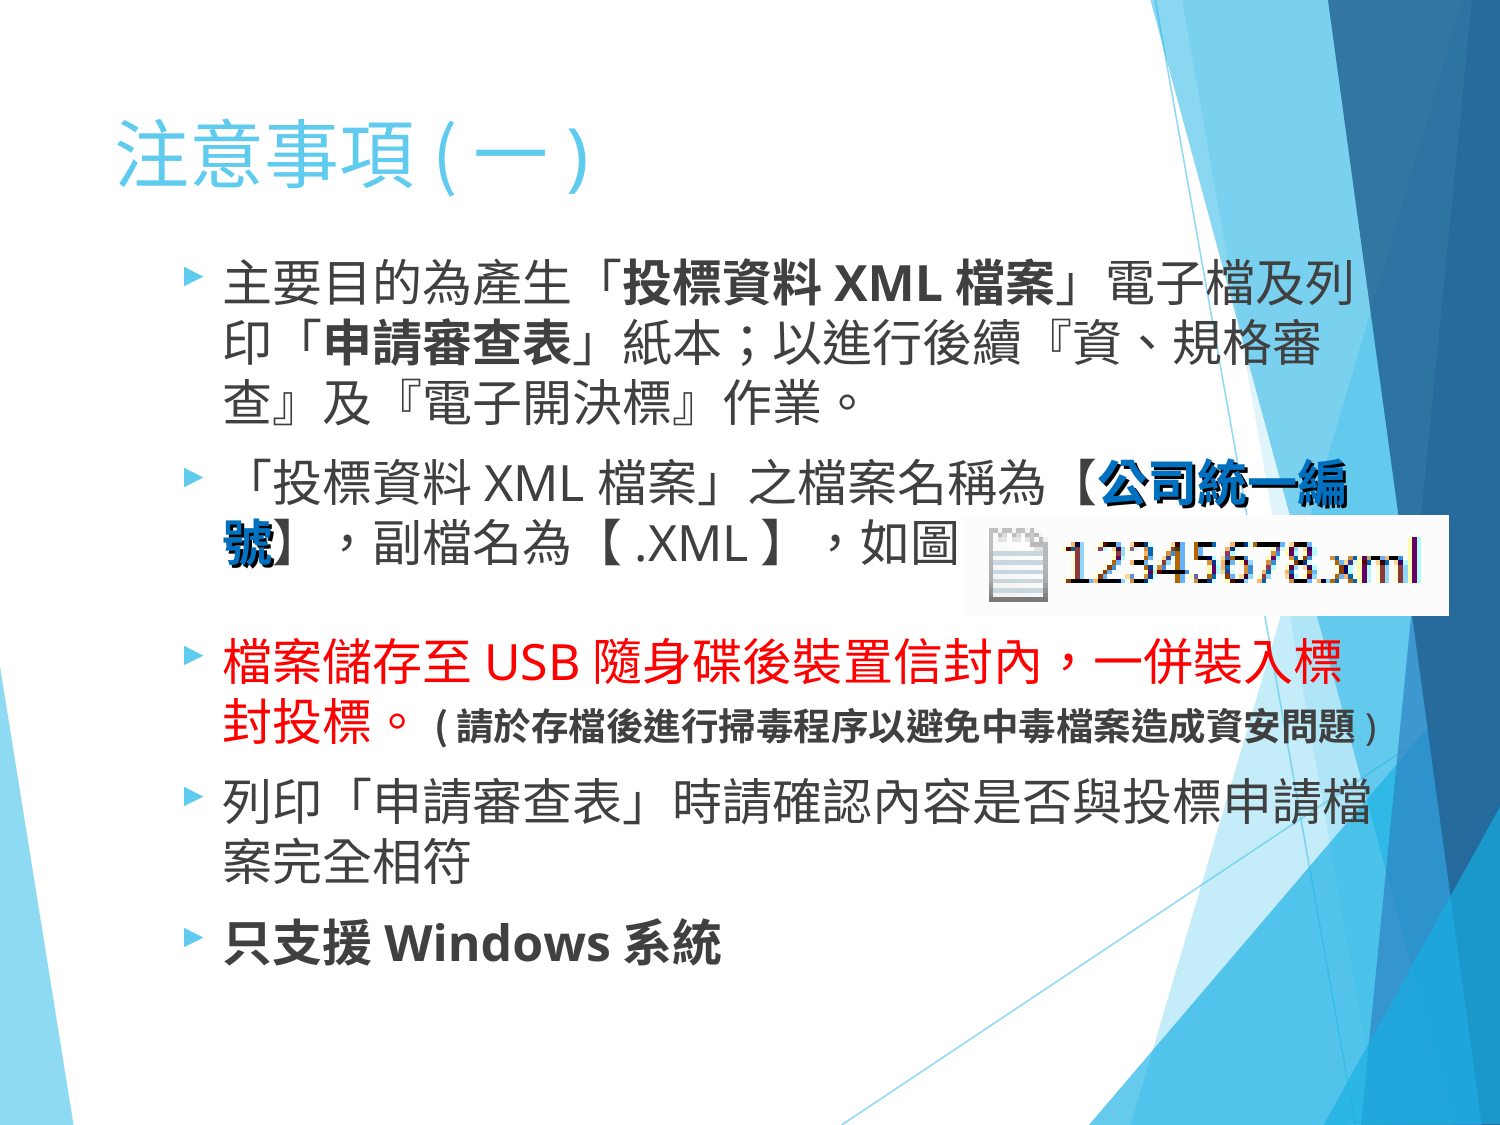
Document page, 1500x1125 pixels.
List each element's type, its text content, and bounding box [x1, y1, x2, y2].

picture [962, 515, 1449, 616]
title 注意事項(一) [99, 99, 1142, 317]
list 主要目的為產生「投標資料XML檔案」電子檔及列印「申請審查表」紙本；以進行後續『資、規格審查』及『電子開決標』作業。 「投標資料XML檔案」之檔案名稱為【公司統一編號】，副檔名為【.XML】，如圖 檔案儲存至USB隨身碟後裝置信封內，一併裝入標封投標。(請於存檔後進行掃毒程序以避免中毒檔案造成資安問題) 列印「申請審查表」時請確認內容是否與投標申請檔案完全相符 只支援Windows系統 [147, 243, 1400, 1071]
